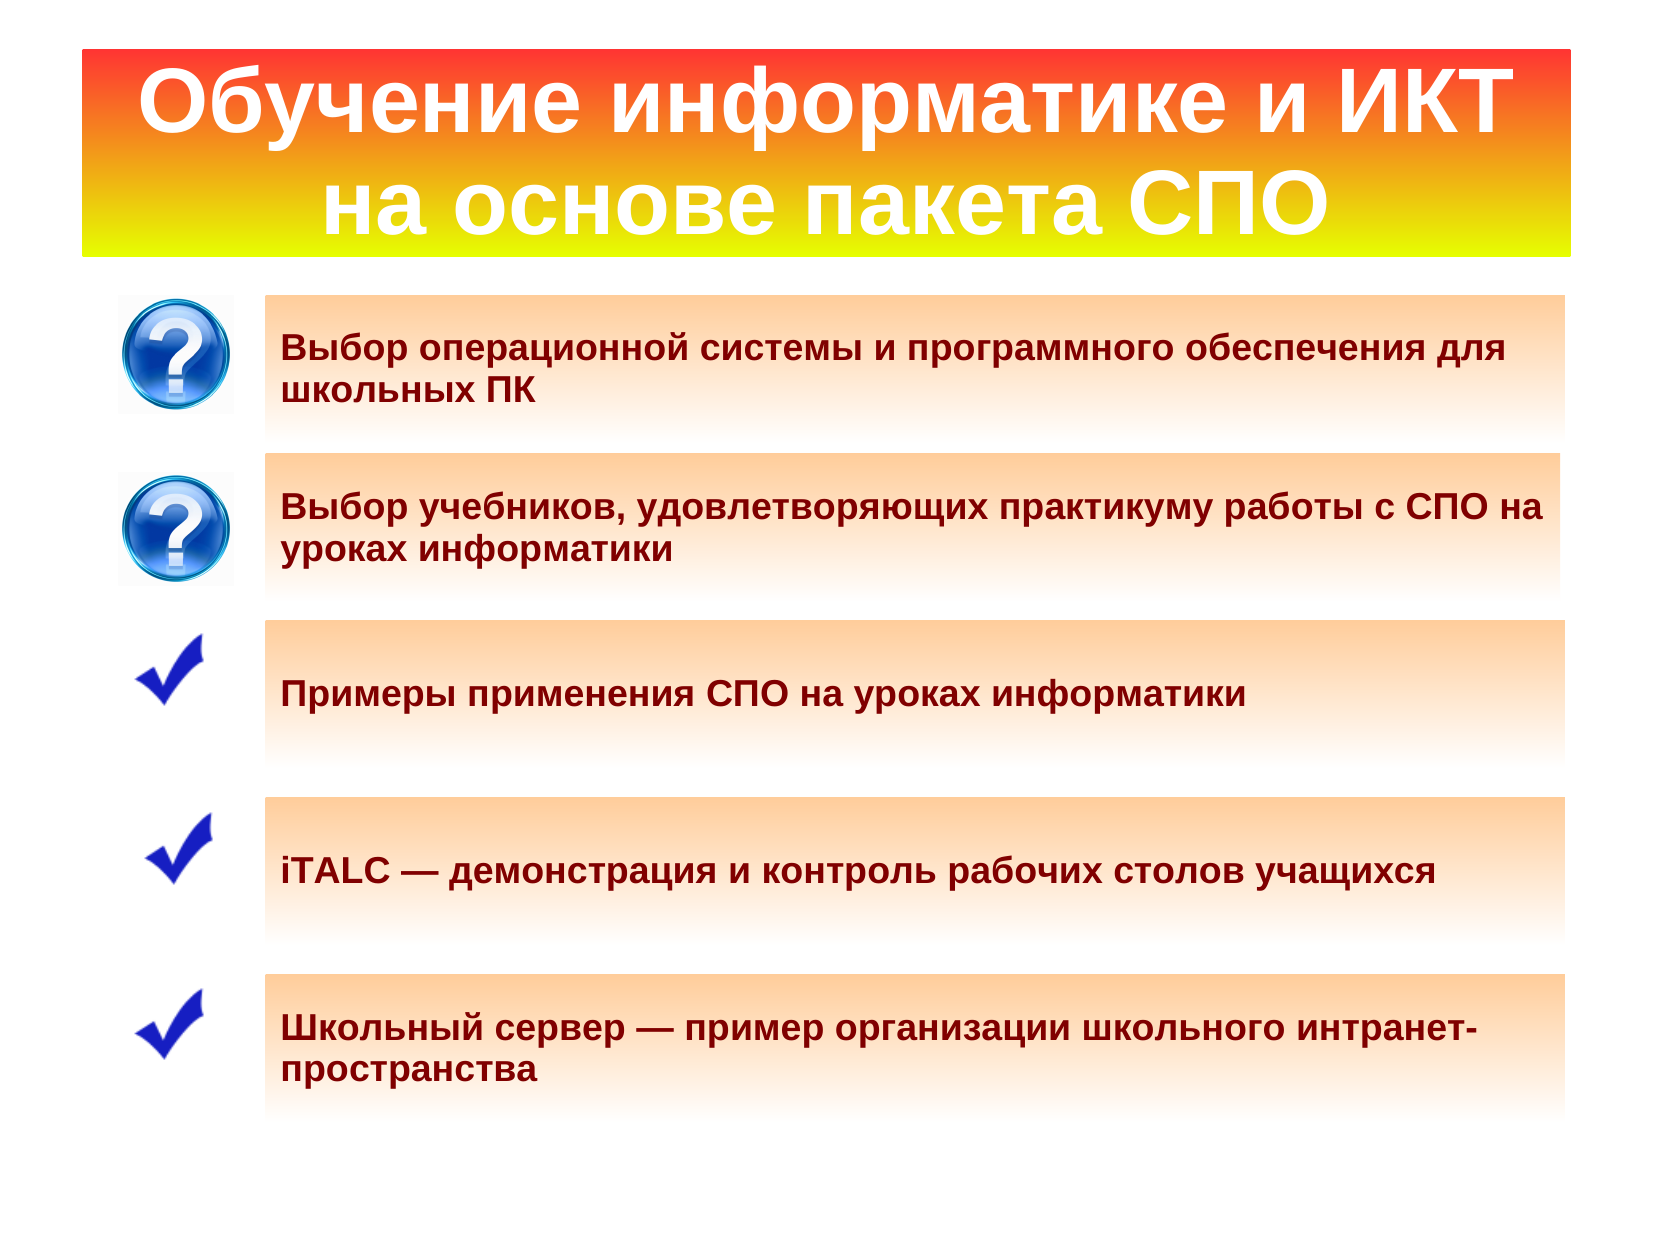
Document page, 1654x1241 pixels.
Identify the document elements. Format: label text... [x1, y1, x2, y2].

picture [118, 472, 234, 586]
text_box Выбор операционной системы и программного обеспечения для школьных ПК [265, 295, 1565, 443]
title Обучение информатике и ИКТ на основе пакета СПО [82, 49, 1571, 257]
picture [127, 984, 207, 1063]
text_box iTALC — демонстрация и контроль рабочих столов учащихся [265, 797, 1565, 945]
picture [137, 808, 216, 888]
text_box Примеры применения СПО на уроках информатики [265, 620, 1565, 768]
picture [127, 629, 207, 709]
picture [118, 295, 234, 414]
text_box Выбор учебников, удовлетворяющих практикуму работы с СПО на уроках информатики [265, 453, 1561, 602]
text_box Школьный сервер — пример организации школьного интранет-пространства [265, 974, 1565, 1123]
